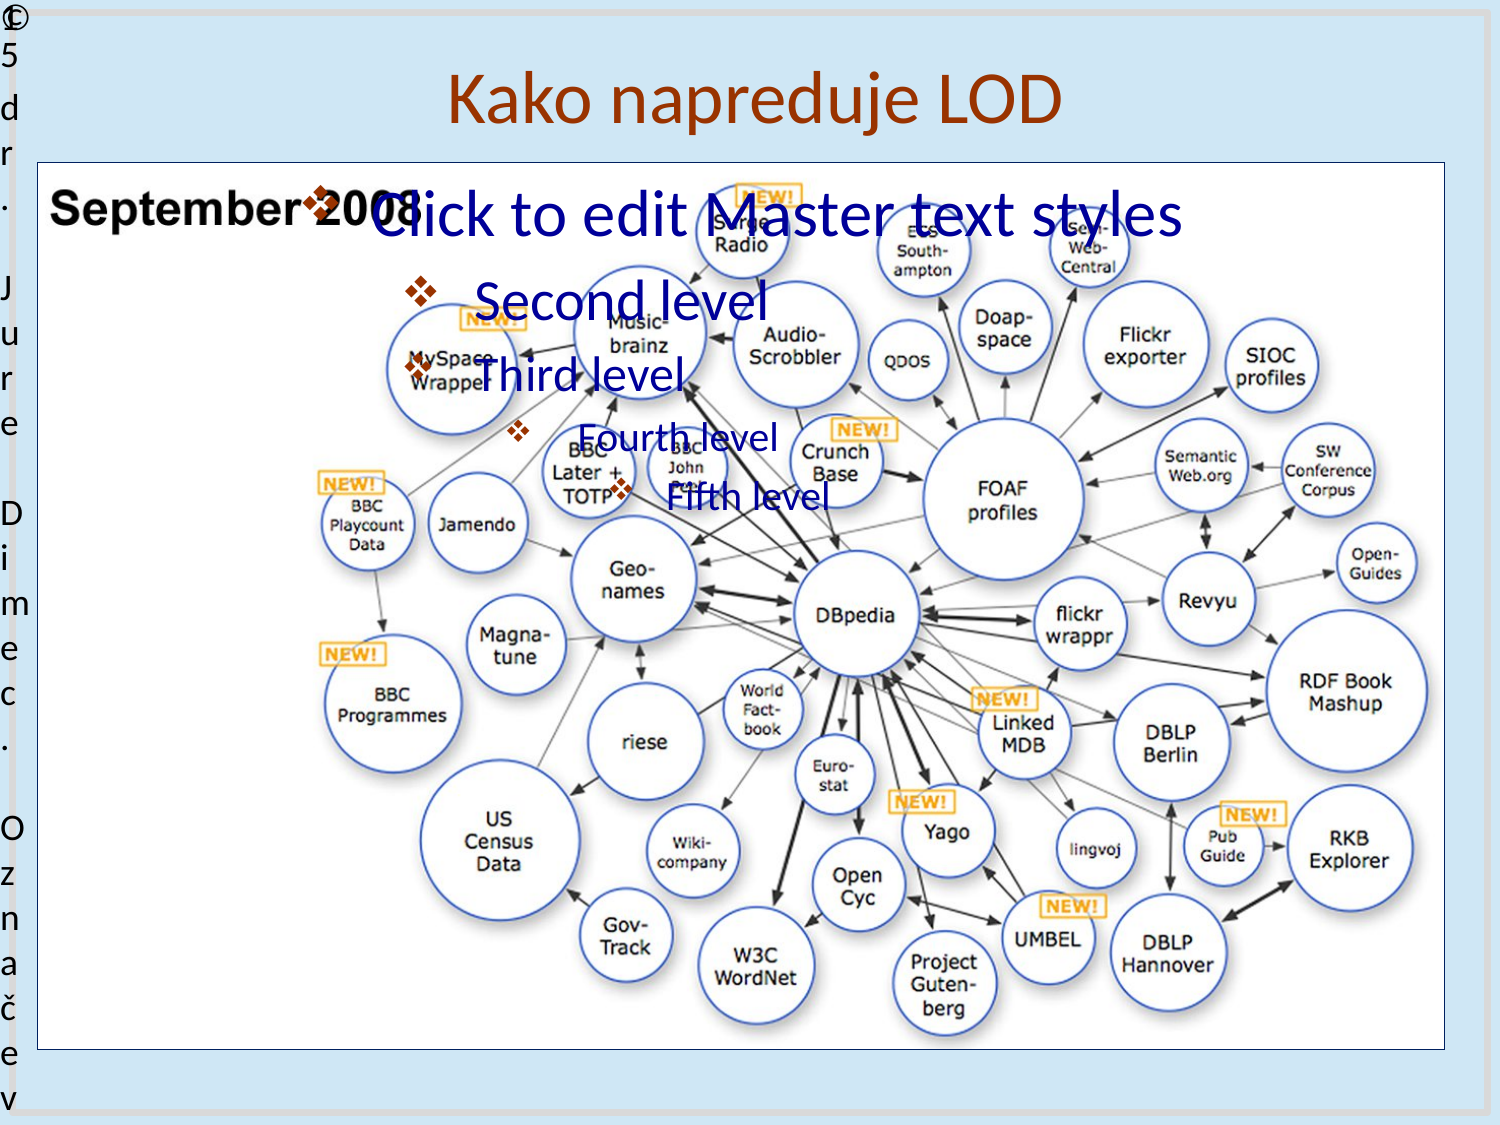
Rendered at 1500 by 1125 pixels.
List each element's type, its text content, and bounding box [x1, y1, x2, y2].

picture [37, 162, 1445, 1050]
title Kako napreduje LOD [37, 37, 1475, 150]
